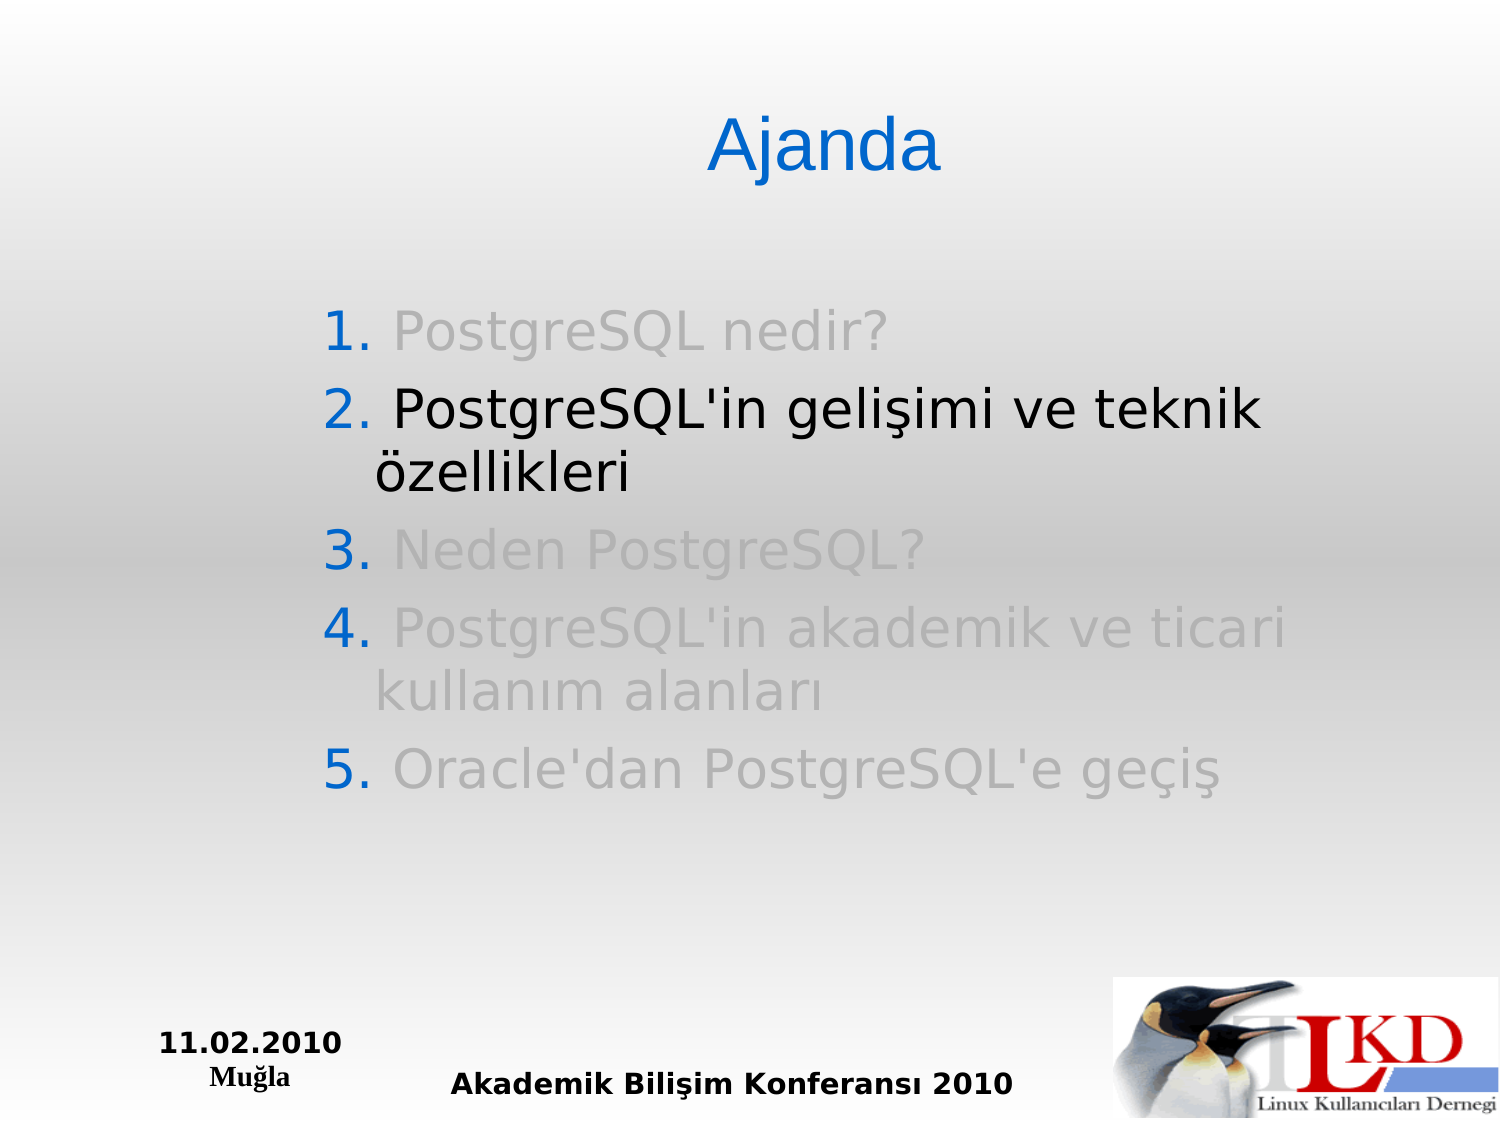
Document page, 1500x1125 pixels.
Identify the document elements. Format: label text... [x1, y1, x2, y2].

title Ajanda [224, 49, 1425, 238]
picture [1113, 977, 1499, 1118]
list PostgreSQL nedir? PostgreSQL'in gelişimi ve teknik özellikleri Neden PostgreSQL? PostgreSQL'in akademik ve ticari kullanım alanları Oracle'dan PostgreSQL'e geçiş [224, 299, 1425, 975]
